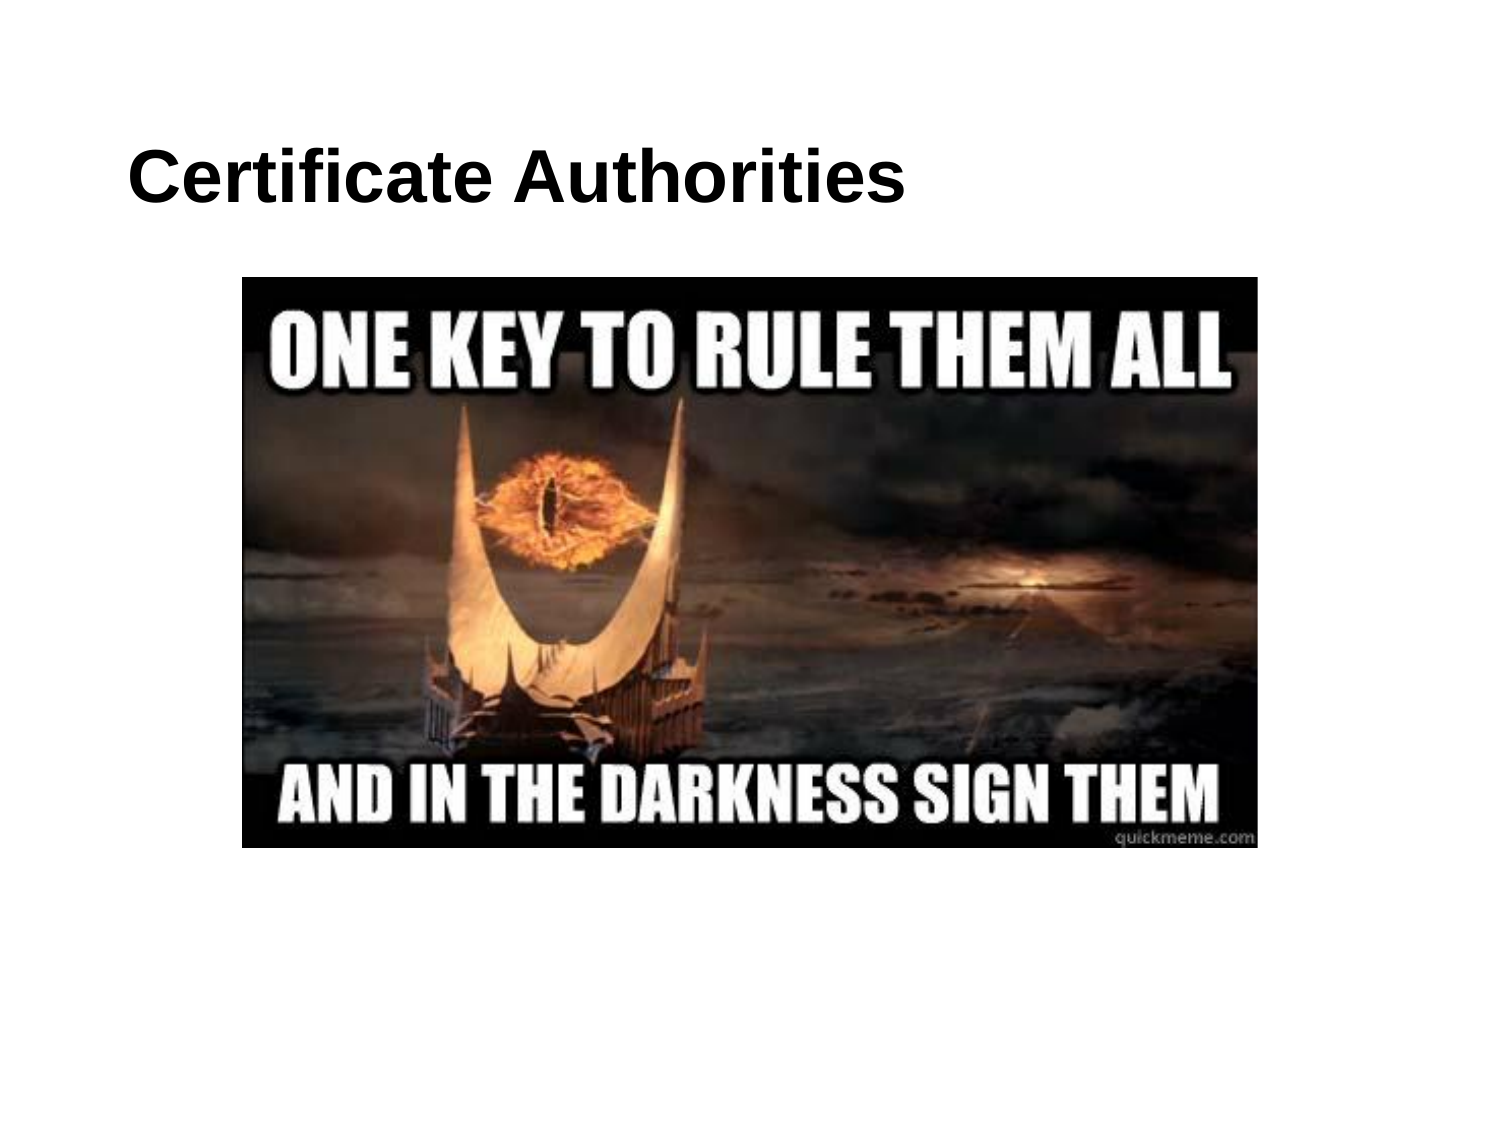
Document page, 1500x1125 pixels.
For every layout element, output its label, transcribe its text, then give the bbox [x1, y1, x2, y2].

title Certificate Authorities [75, 45, 1425, 233]
text_box [242, 277, 1258, 848]
